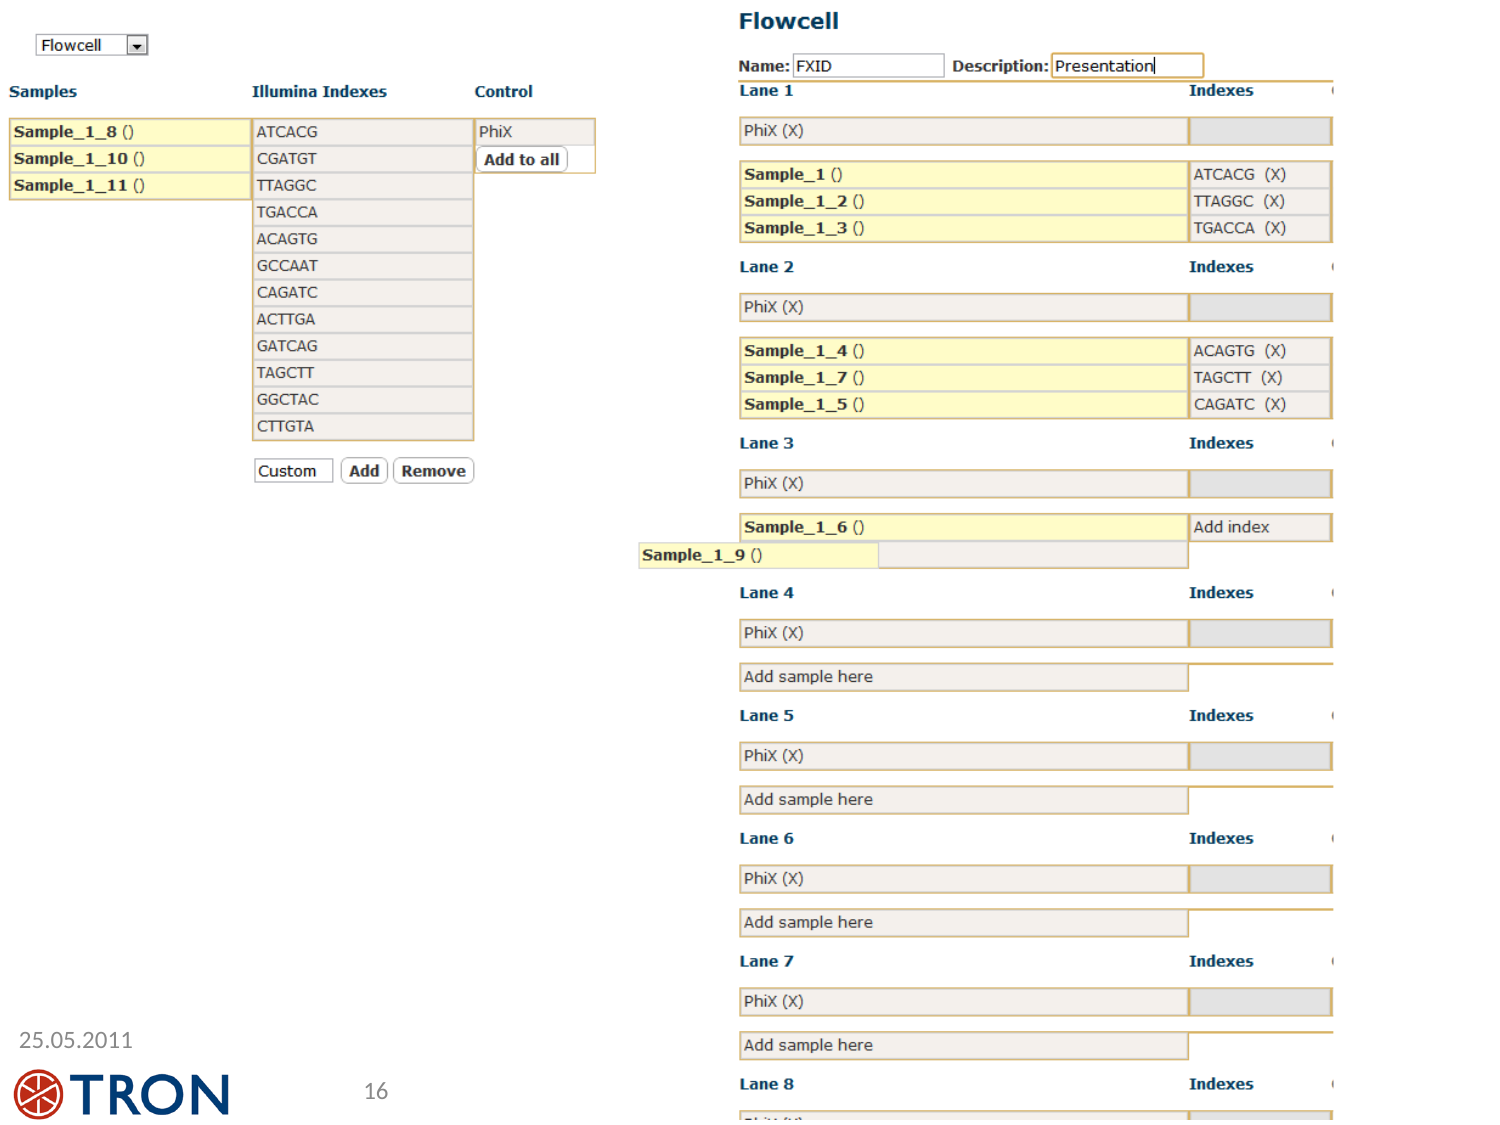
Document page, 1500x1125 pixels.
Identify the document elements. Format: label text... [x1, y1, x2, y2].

picture [0, 1068, 348, 1120]
picture [5, 0, 1334, 1120]
text_box [348, 1059, 699, 1120]
text_box 25.05.2011 [4, 1008, 355, 1069]
